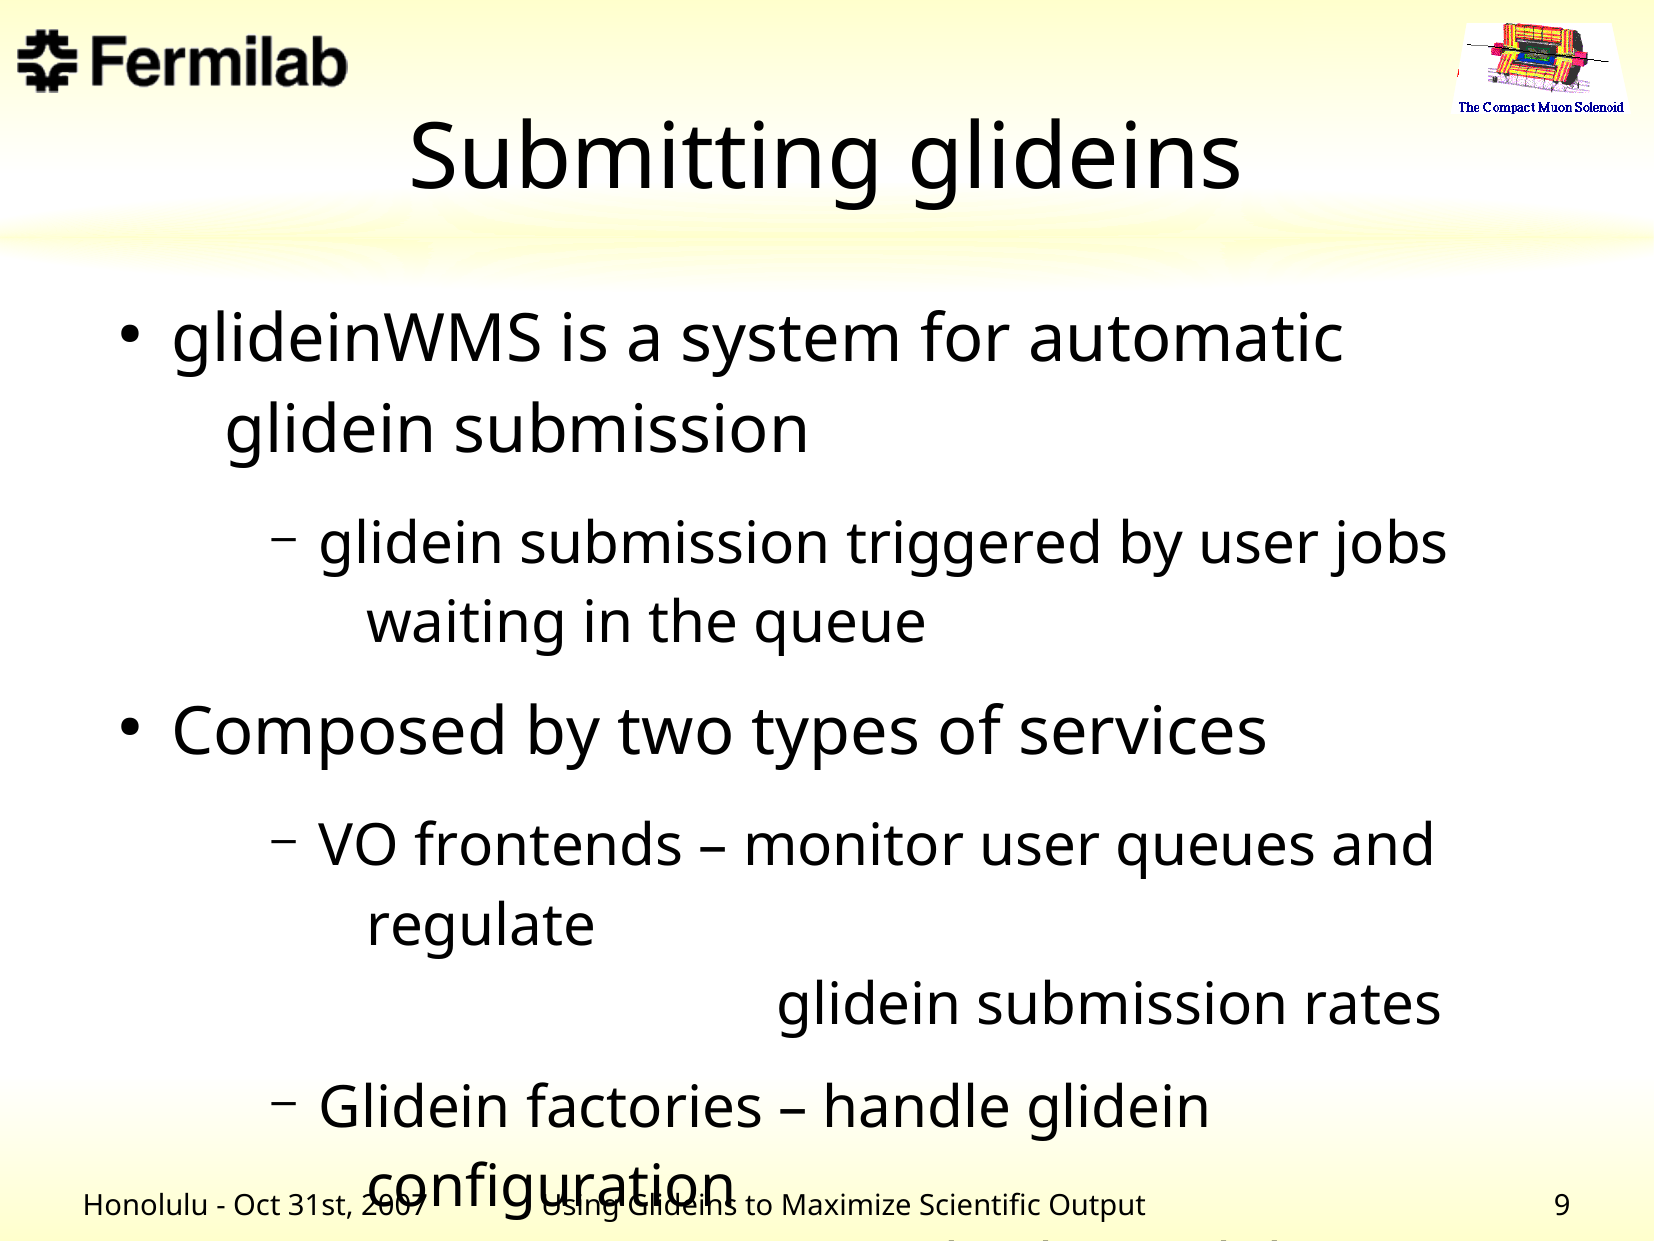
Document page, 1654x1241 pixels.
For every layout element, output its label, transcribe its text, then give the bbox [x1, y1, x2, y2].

picture [1463, 23, 1630, 114]
picture [17, 29, 348, 93]
title Submitting glideins [82, 49, 1571, 257]
list glideinWMS is a system for automatic glidein submission glidein submission triggered by user jobs waiting in the queue Composed by two types of services VO frontends – monitor user queues and regulate glidein submission rates Glidein factories – handle glidein configuration and submit glideins Uses condor collector as a glue [82, 290, 1571, 1167]
